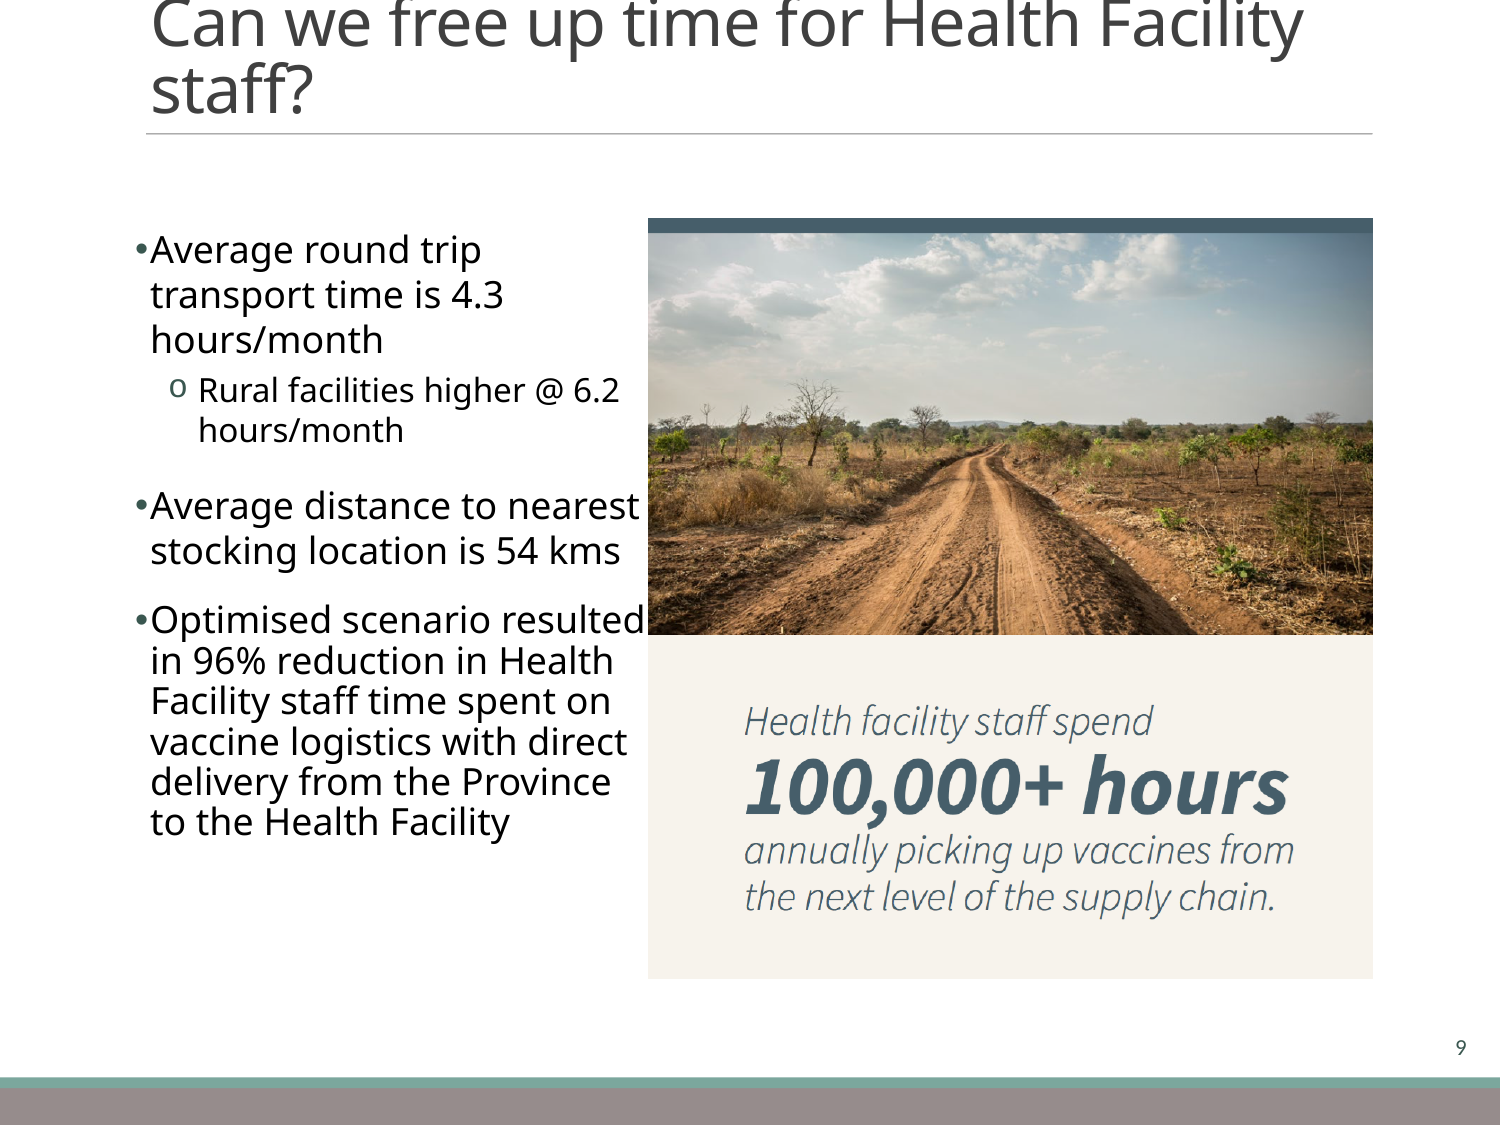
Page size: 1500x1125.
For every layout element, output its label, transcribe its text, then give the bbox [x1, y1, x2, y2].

title Can we free up time for Health Facility staff? [135, 47, 1373, 136]
slide_number <number> [1408, 1015, 1482, 1078]
picture [648, 218, 1373, 979]
list Average round trip transport time is 4.3 hours/month Rural facilities higher @ 6.2 hours/month Average distance to nearest stocking location is 54 kms Optimised scenario resulted in 96% reduction in Health Facility staff time spent on vaccine logistics with direct delivery from the Province to the Health Facility [135, 218, 648, 979]
